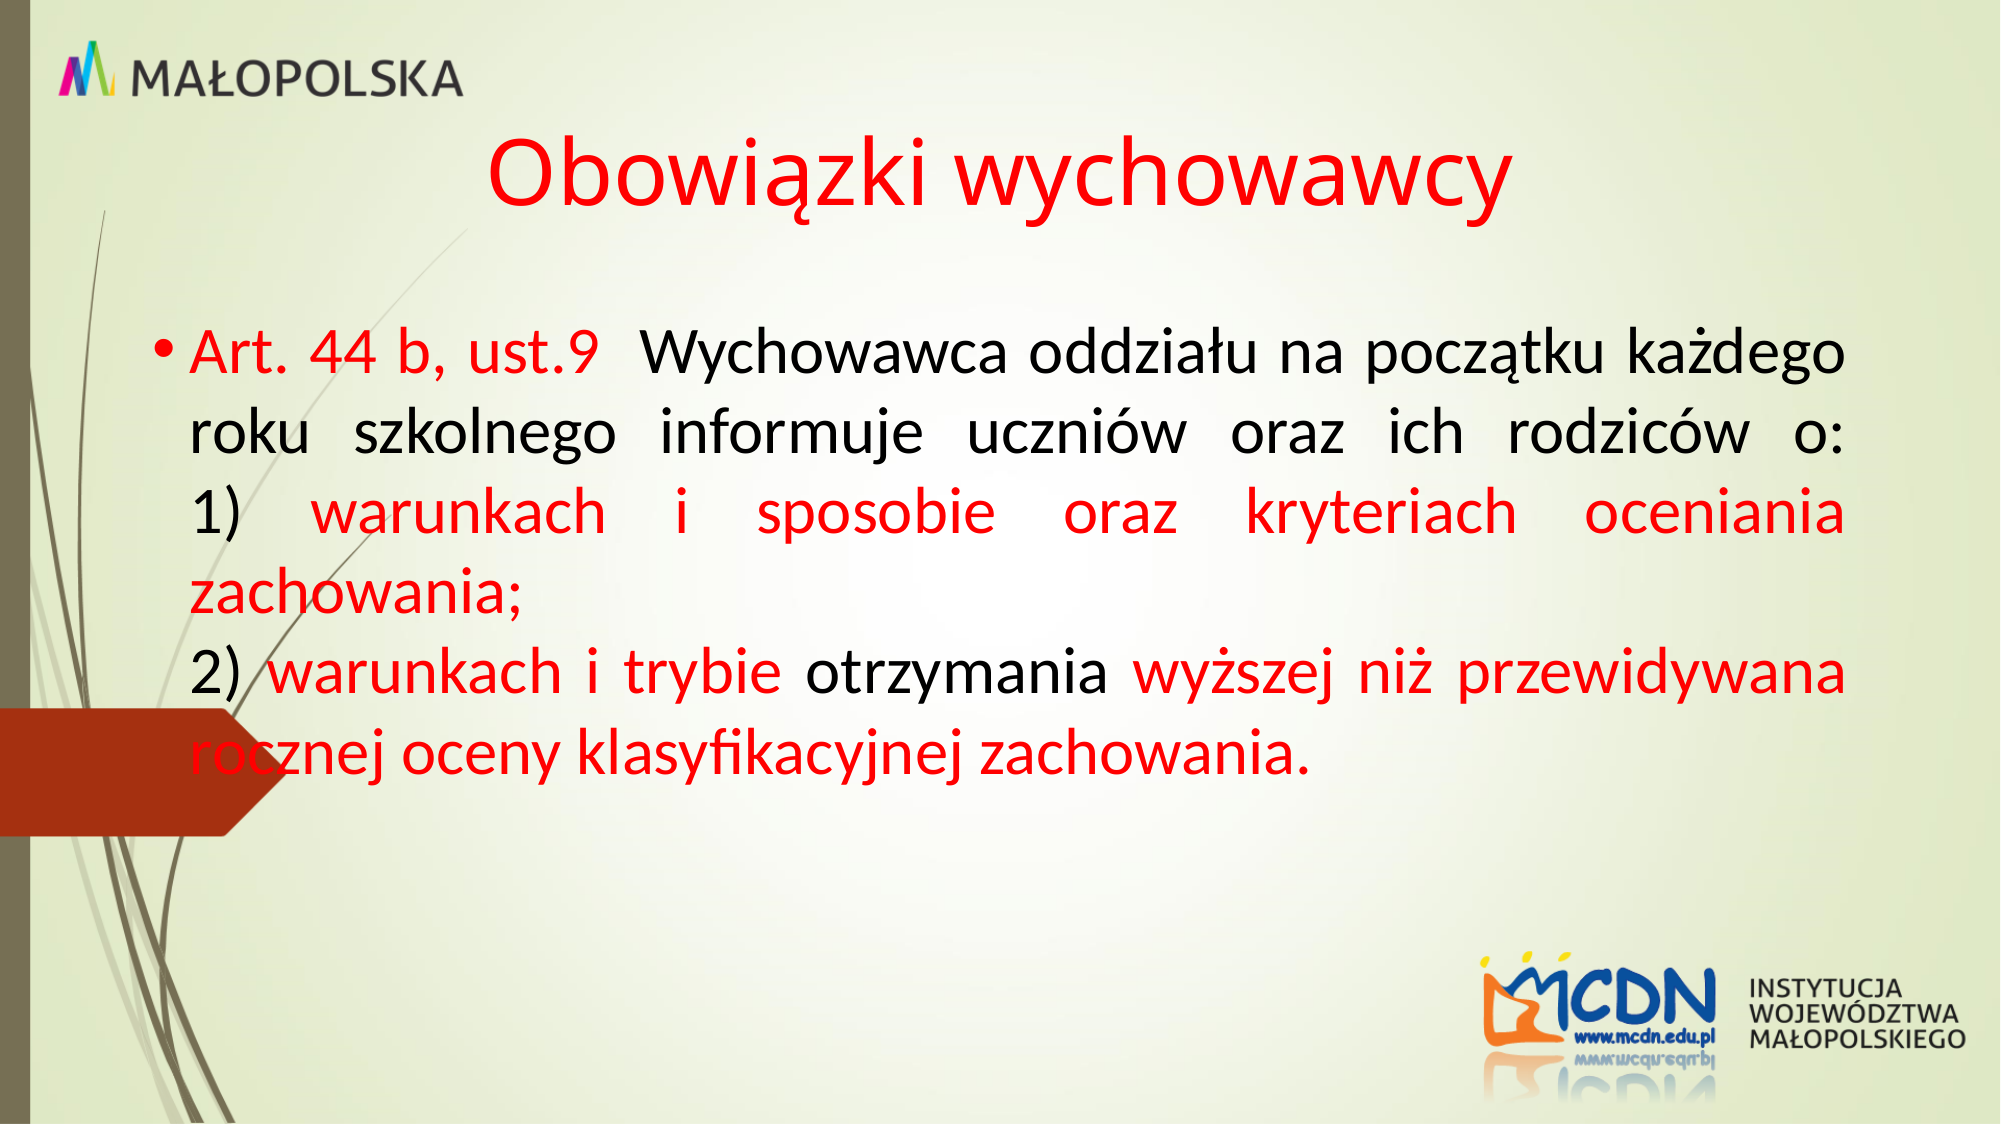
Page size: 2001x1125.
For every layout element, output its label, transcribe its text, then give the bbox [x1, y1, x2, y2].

picture [0, 0, 2001, 1125]
list Art. 44 b, ust.9 Wychowawca oddziału na początku każdego roku szkolnego informuje uczniów oraz ich rodziców o: 1) warunkach i sposobie oraz kryteriach oceniania zachowania; 2) warunkach i trybie otrzymania wyższej niż przewidywana rocznej oceny klasyfikacyjnej zachowania. [137, 299, 1863, 1014]
title Obowiązki wychowawcy [137, 59, 1863, 278]
